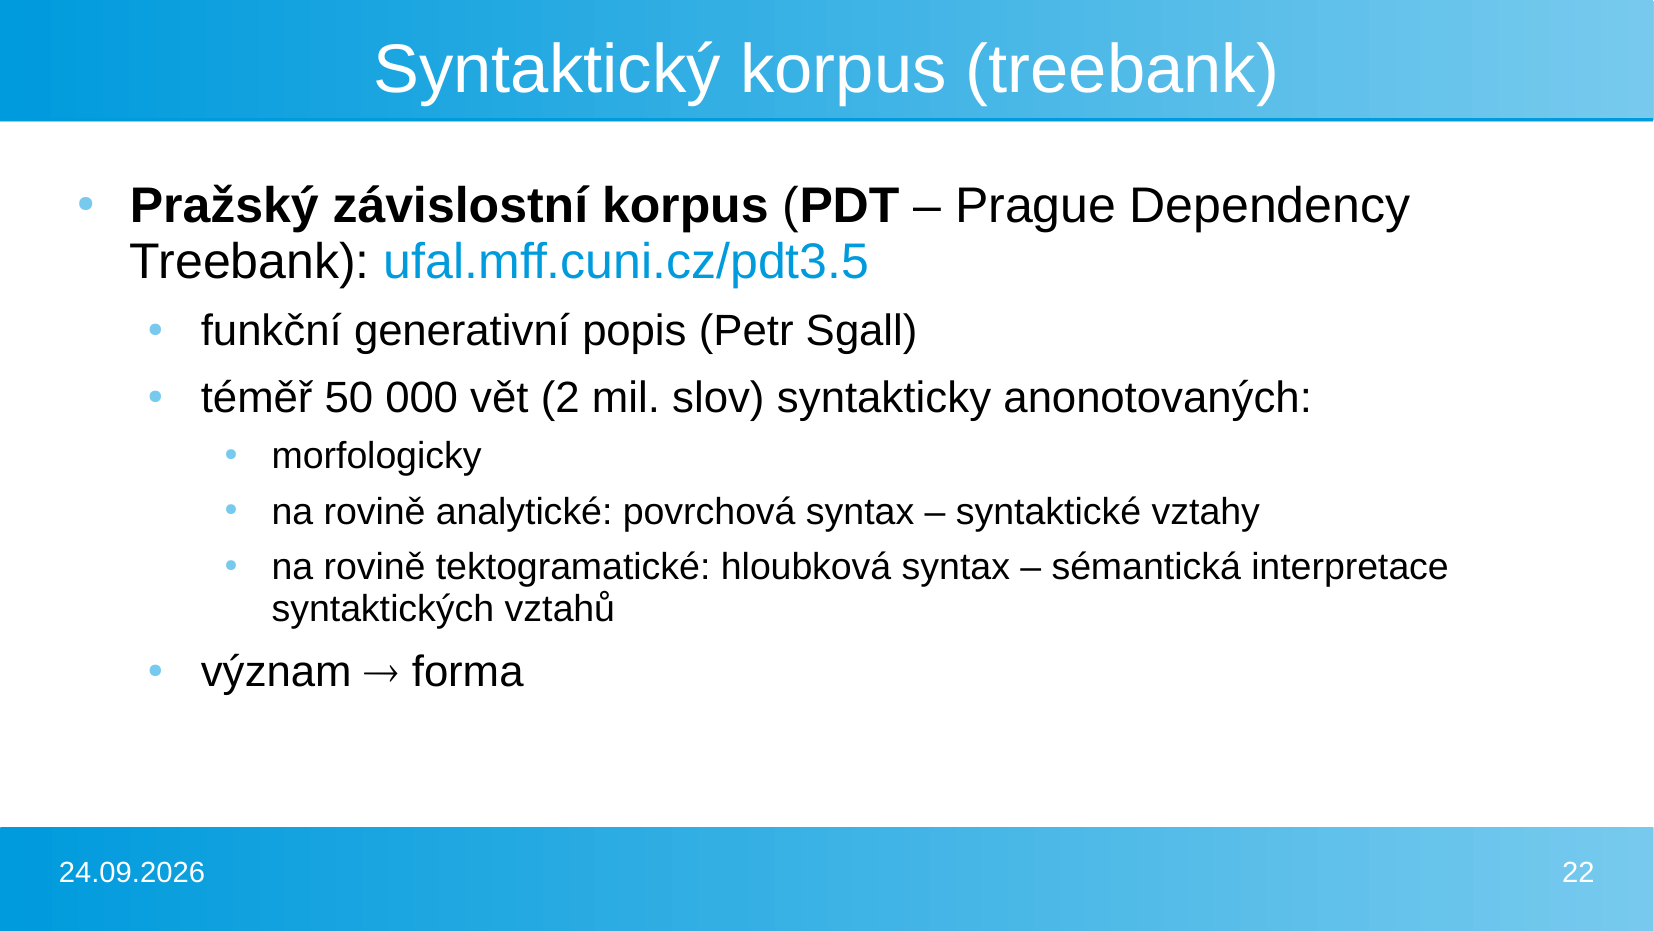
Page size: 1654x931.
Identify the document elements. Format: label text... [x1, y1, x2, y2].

title Syntaktický korpus (treebank) [59, 29, 1595, 108]
list Pražský závislostní korpus (PDT – Prague Dependency Treebank): ufal.mff.cuni.cz/pdt3.5 funkční generativní popis (Petr Sgall) téměř 50 000 vět (2 mil. slov) syntakticky anonotovaných: morfologicky na rovině analytické: povrchová syntax – syntaktické vztahy na rovině tektogramatické: hloubková syntax – sémantická interpretace syntaktických vztahů význam  forma [59, 177, 1595, 768]
